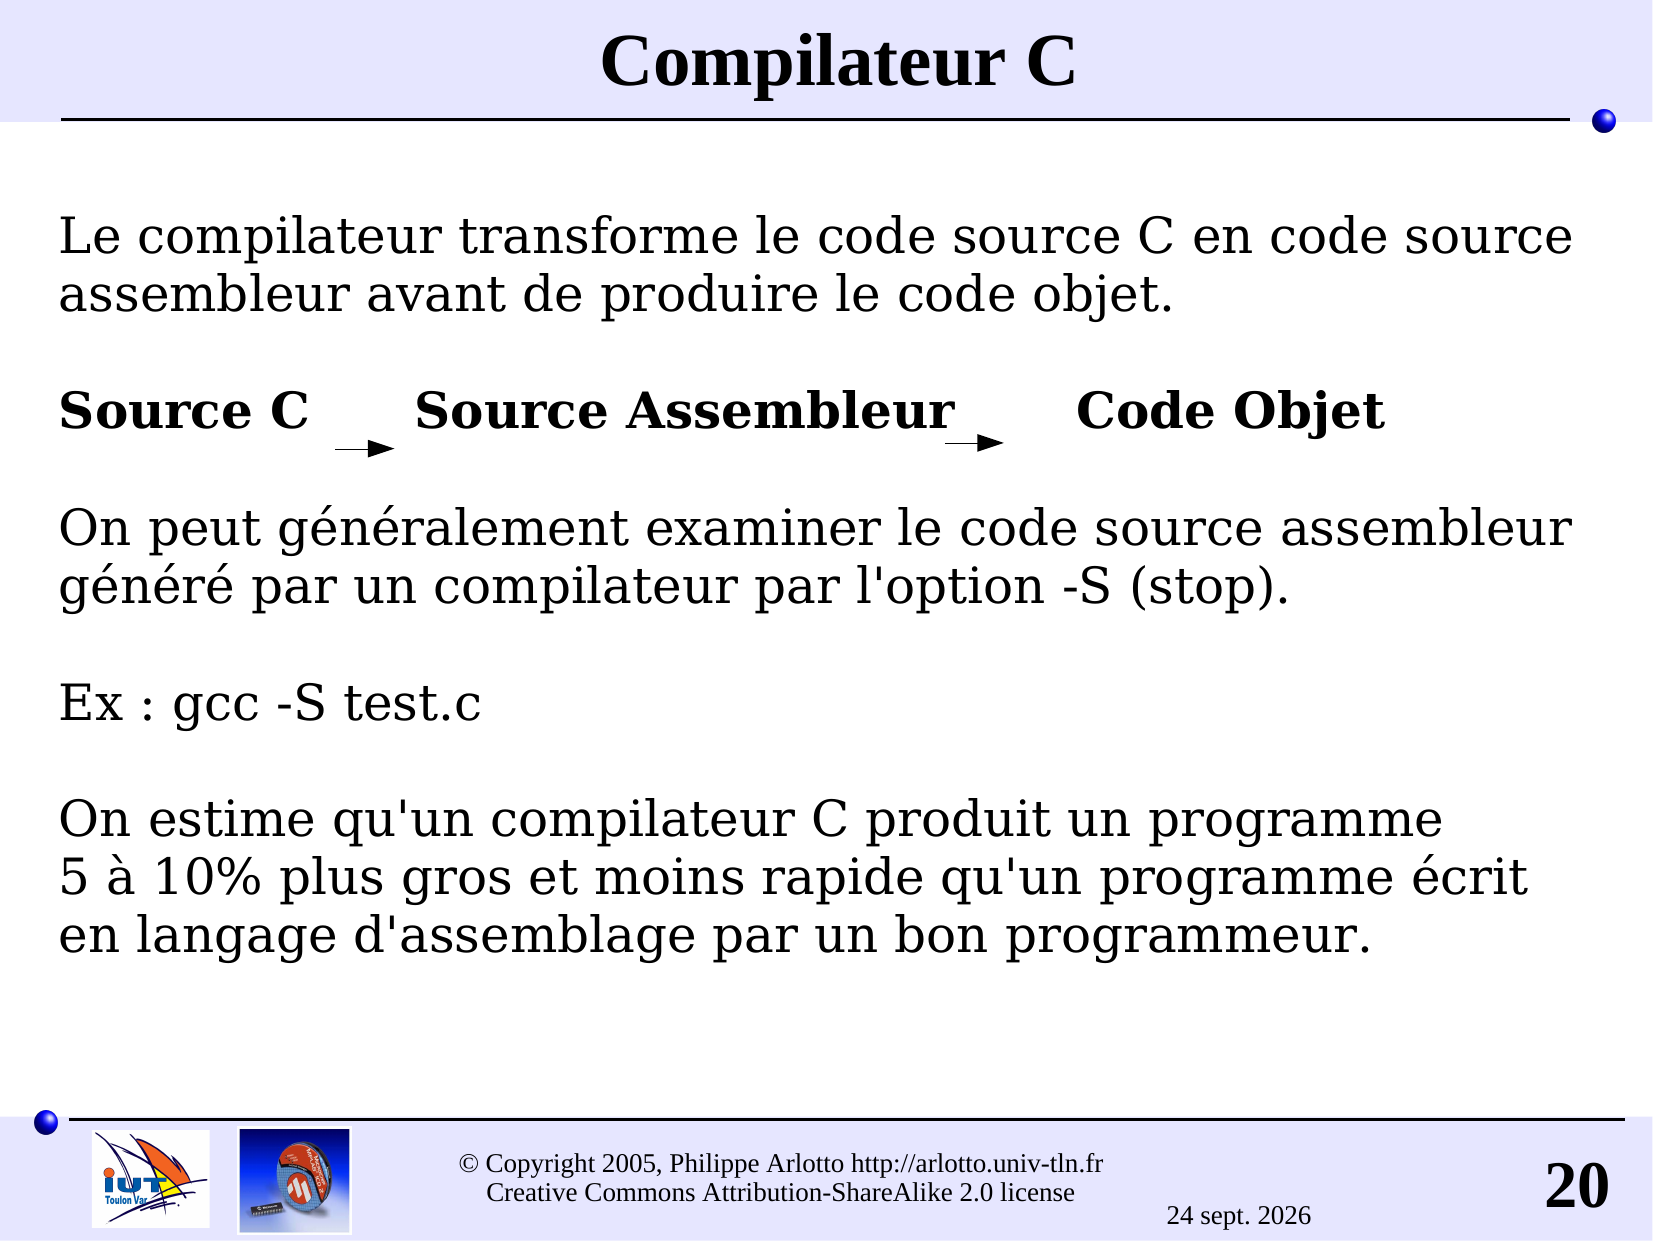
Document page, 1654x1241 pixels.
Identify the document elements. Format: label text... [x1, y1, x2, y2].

text_box Le compilateur transforme le code source C en code source assembleur avant de produire le code objet. Source C Source Assembleur Code Objet On peut généralement examiner le code source assembleur généré par un compilateur par l'option -S (stop). Ex : gcc -S test.c On estime qu'un compilateur C produit un programme 5 à 10% plus gros et moins rapide qu'un programme écrit en langage d'assemblage par un bon programmeur. [59, 206, 1576, 965]
picture [237, 1126, 352, 1235]
title Compilateur C [95, 14, 1585, 107]
